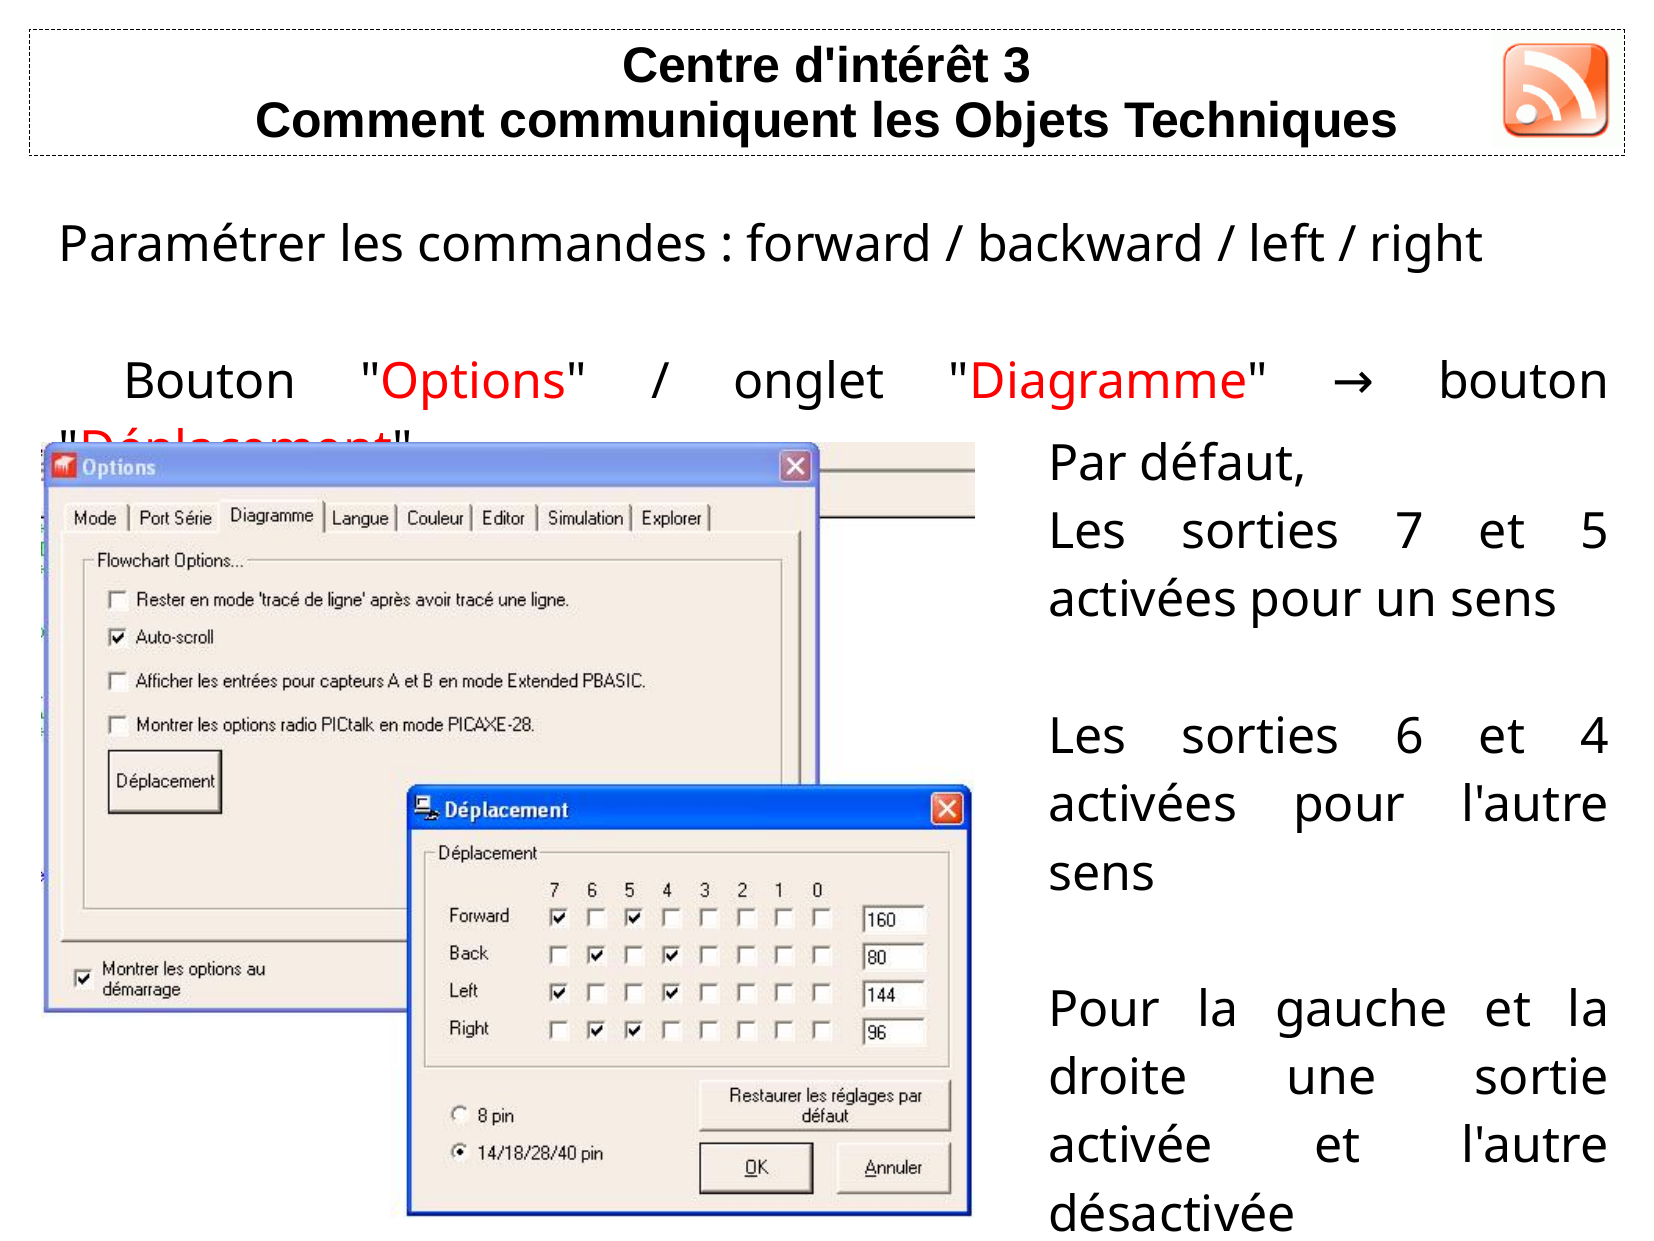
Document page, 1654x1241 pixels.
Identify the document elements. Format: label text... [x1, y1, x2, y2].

text_box Paramétrer les commandes : forward / backward / left / right Bouton "Options" / onglet "Diagramme" → bouton "Déplacement" [44, 200, 1625, 388]
picture [41, 442, 975, 1221]
text_box Centre d'intérêt 3 Comment communiquent les Objets Techniques [29, 29, 1625, 156]
text_box Par défaut, Les sorties 7 et 5 activées pour un sens Les sorties 6 et 4 activées pour l'autre sens Pour la gauche et la droite une sortie activée et l'autre désactivée [1033, 419, 1625, 1065]
